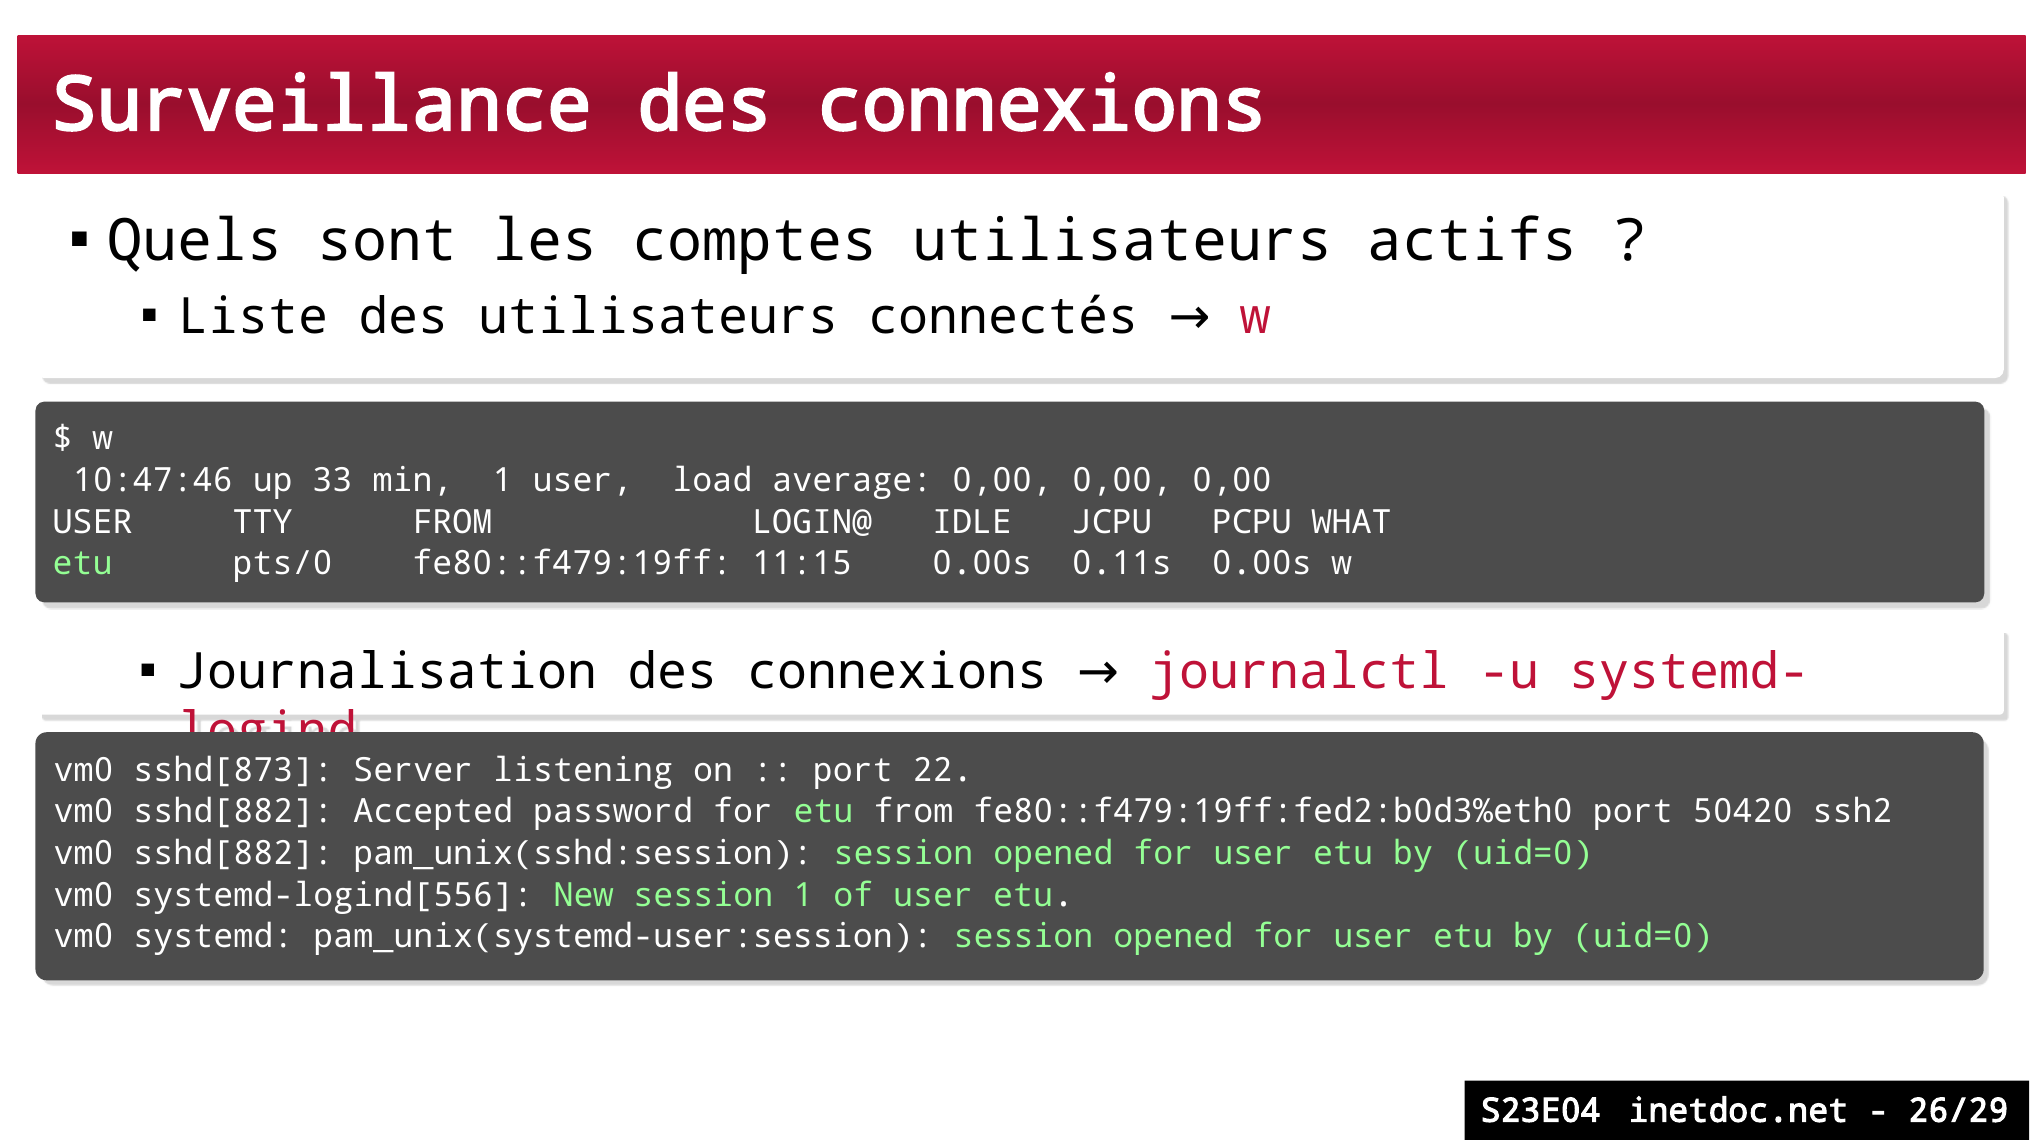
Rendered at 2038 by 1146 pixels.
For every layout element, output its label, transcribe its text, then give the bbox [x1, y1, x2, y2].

text_box vm0 sshd[873]: Server listening on :: port 22. vm0 sshd[882]: Accepted password for etu from fe80::f479:19ff:fed2:b0d3%eth0 port 50420 ssh2 vm0 sshd[882]: pam_unix(sshd:session): session opened for user etu by (uid=0) vm0 systemd-logind[556]: New session 1 of user etu. vm0 systemd: pam_unix(systemd-user:session): session opened for user etu by (uid=0) [35, 732, 1984, 981]
text_box Quels sont les comptes utilisateurs actifs ? Liste des utilisateurs connectés → w [35, 188, 2004, 379]
text_box Surveillance des connexions [17, 35, 2026, 174]
text_box $ w 10:47:46 up 33 min, 1 user, load average: 0,00, 0,00, 0,00 USER TTY FROM LOGIN@ IDLE JCPU PCPU WHAT etu pts/0 fe80::f479:19ff: 11:15 0.00s 0.11s 0.00s w [35, 401, 1985, 603]
text_box S23E04 inetdoc.net - <numéro>/29 [1464, 1080, 2030, 1140]
text_box Journalisation des connexions → journalctl -u systemd-logind [35, 625, 2004, 715]
